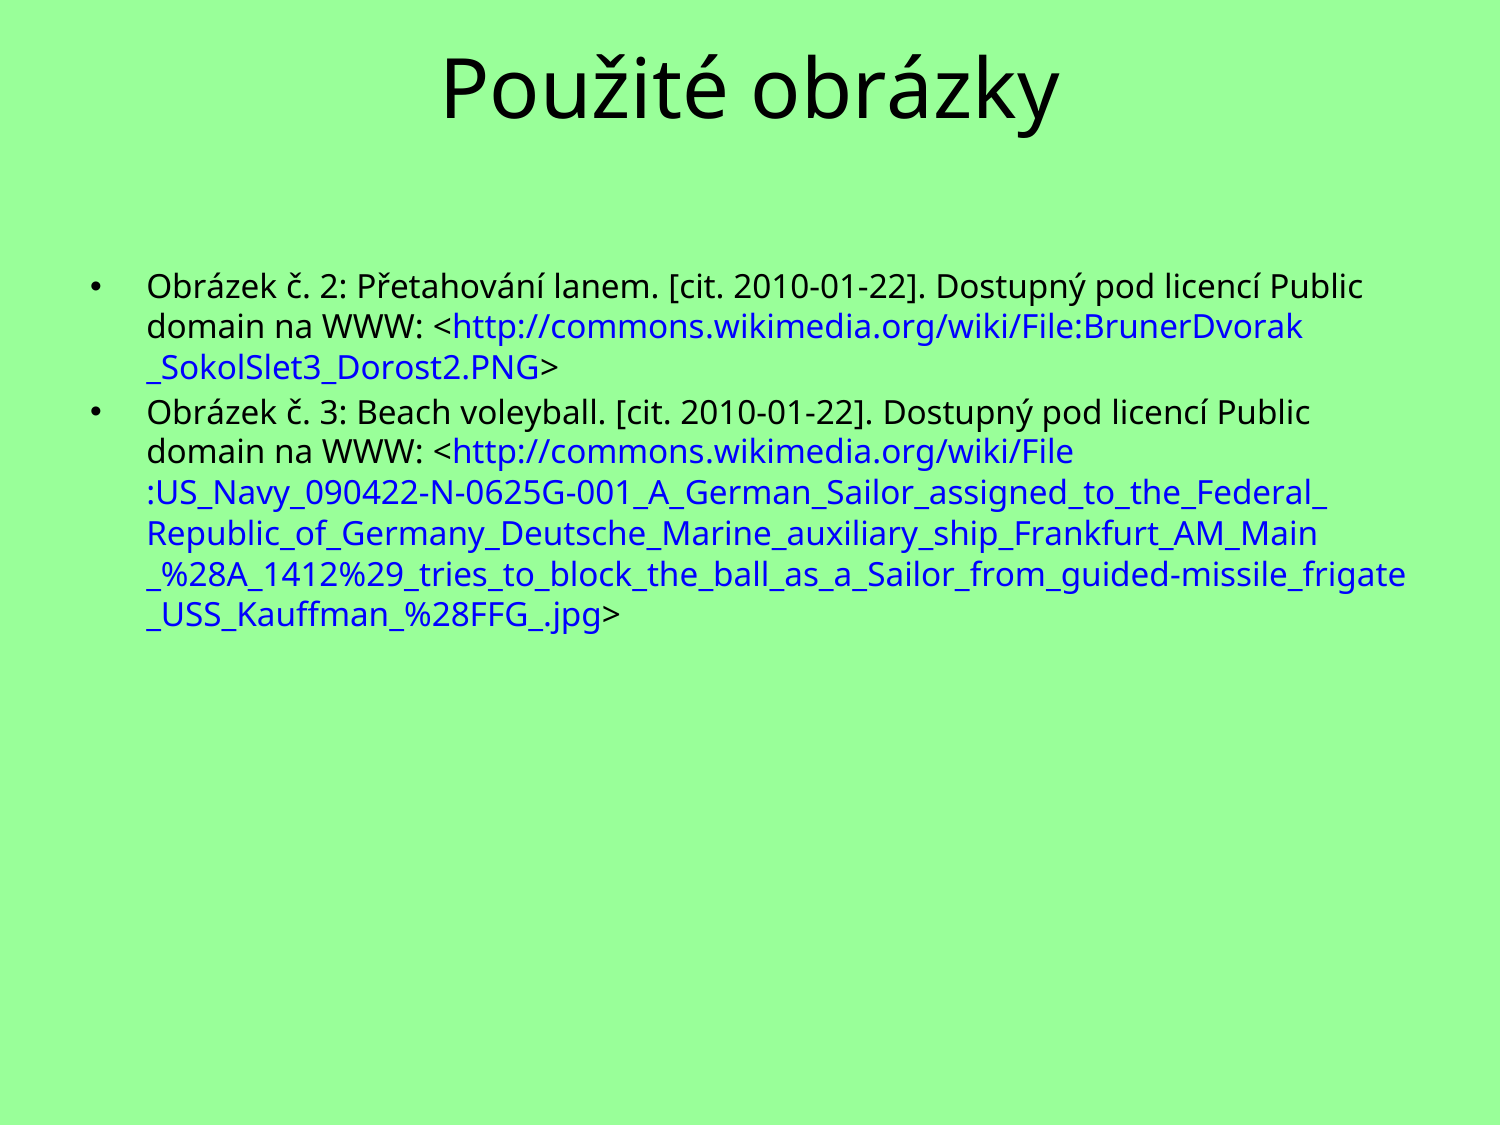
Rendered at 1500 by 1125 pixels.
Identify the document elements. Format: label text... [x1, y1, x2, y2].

title Použité obrázky [75, 27, 1426, 143]
list Obrázek č. 2: Přetahování lanem. [cit. 2010-01-22]. Dostupný pod licencí Public domain na WWW: <http://commons.wikimedia.org/wiki/File:BrunerDvorak_SokolSlet3_Dorost2.PNG> Obrázek č. 3: Beach voleyball. [cit. 2010-01-22]. Dostupný pod licencí Public domain na WWW: <http://commons.wikimedia.org/wiki/File:US_Navy_090422-N-0625G-001_A_German_Sailor_assigned_to_the_Federal_Republic_of_Germany_Deutsche_Marine_auxiliary_ship_Frankfurt_AM_Main_%28A_1412%29_tries_to_block_the_ball_as_a_Sailor_from_guided-missile_frigate_USS_Kauffman_%28FFG_.jpg> [75, 262, 1426, 1006]
